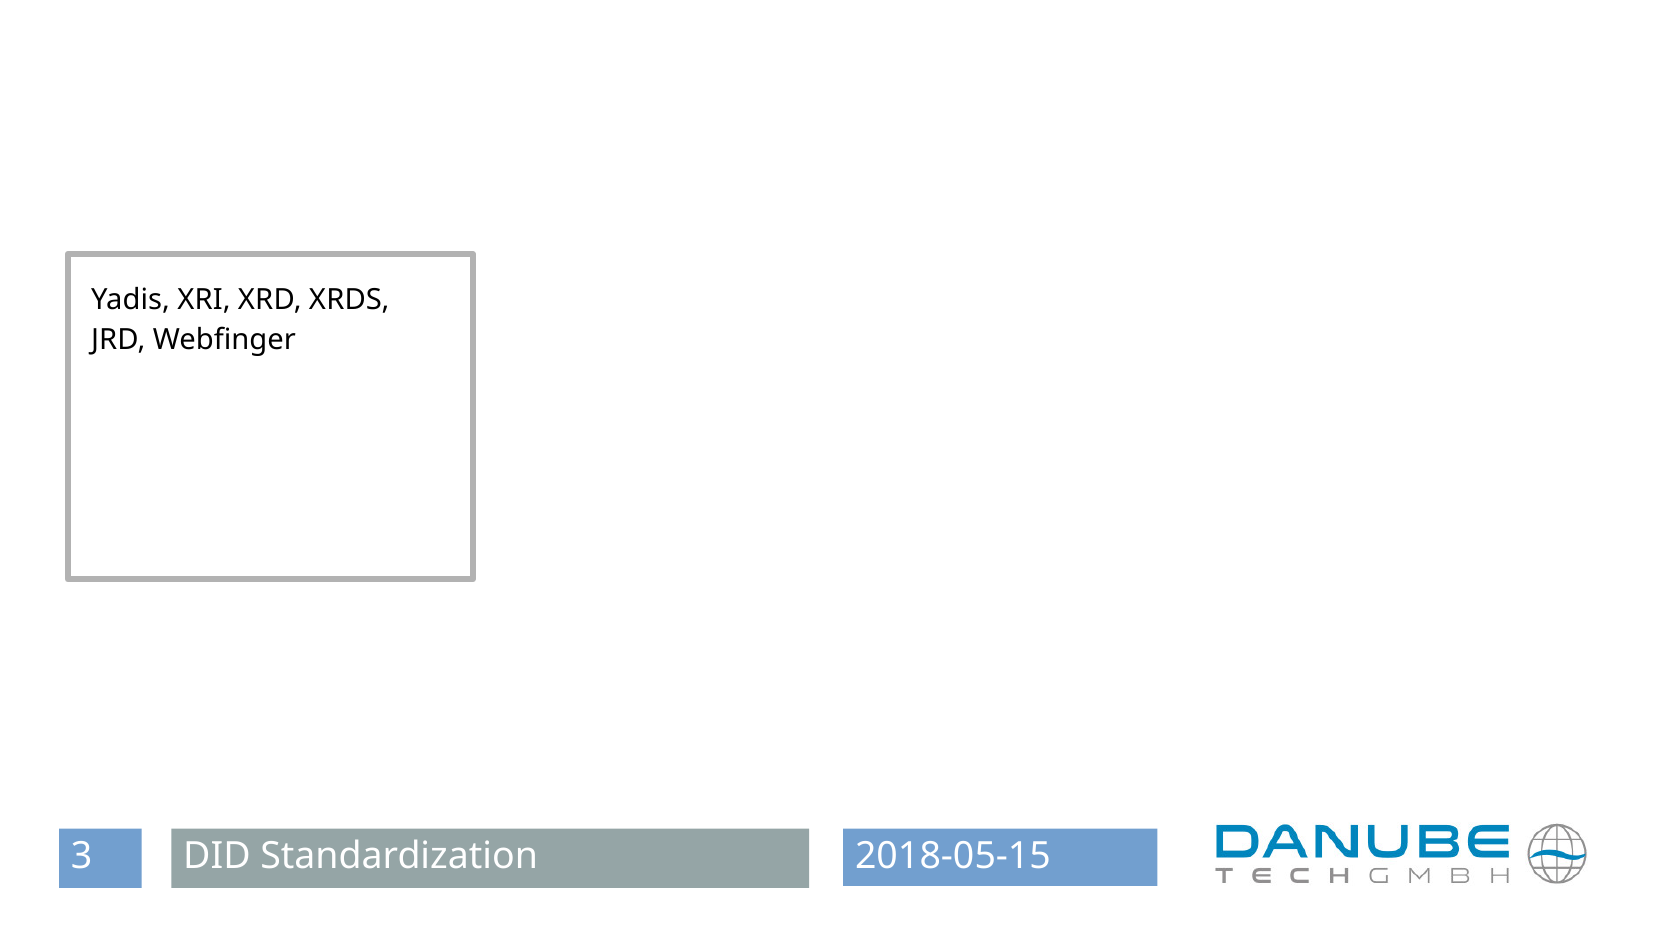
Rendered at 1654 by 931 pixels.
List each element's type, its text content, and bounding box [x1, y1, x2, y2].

picture [1206, 814, 1595, 892]
text_box Yadis, XRI, XRD, XRDS, JRD, Webfinger [76, 270, 438, 355]
